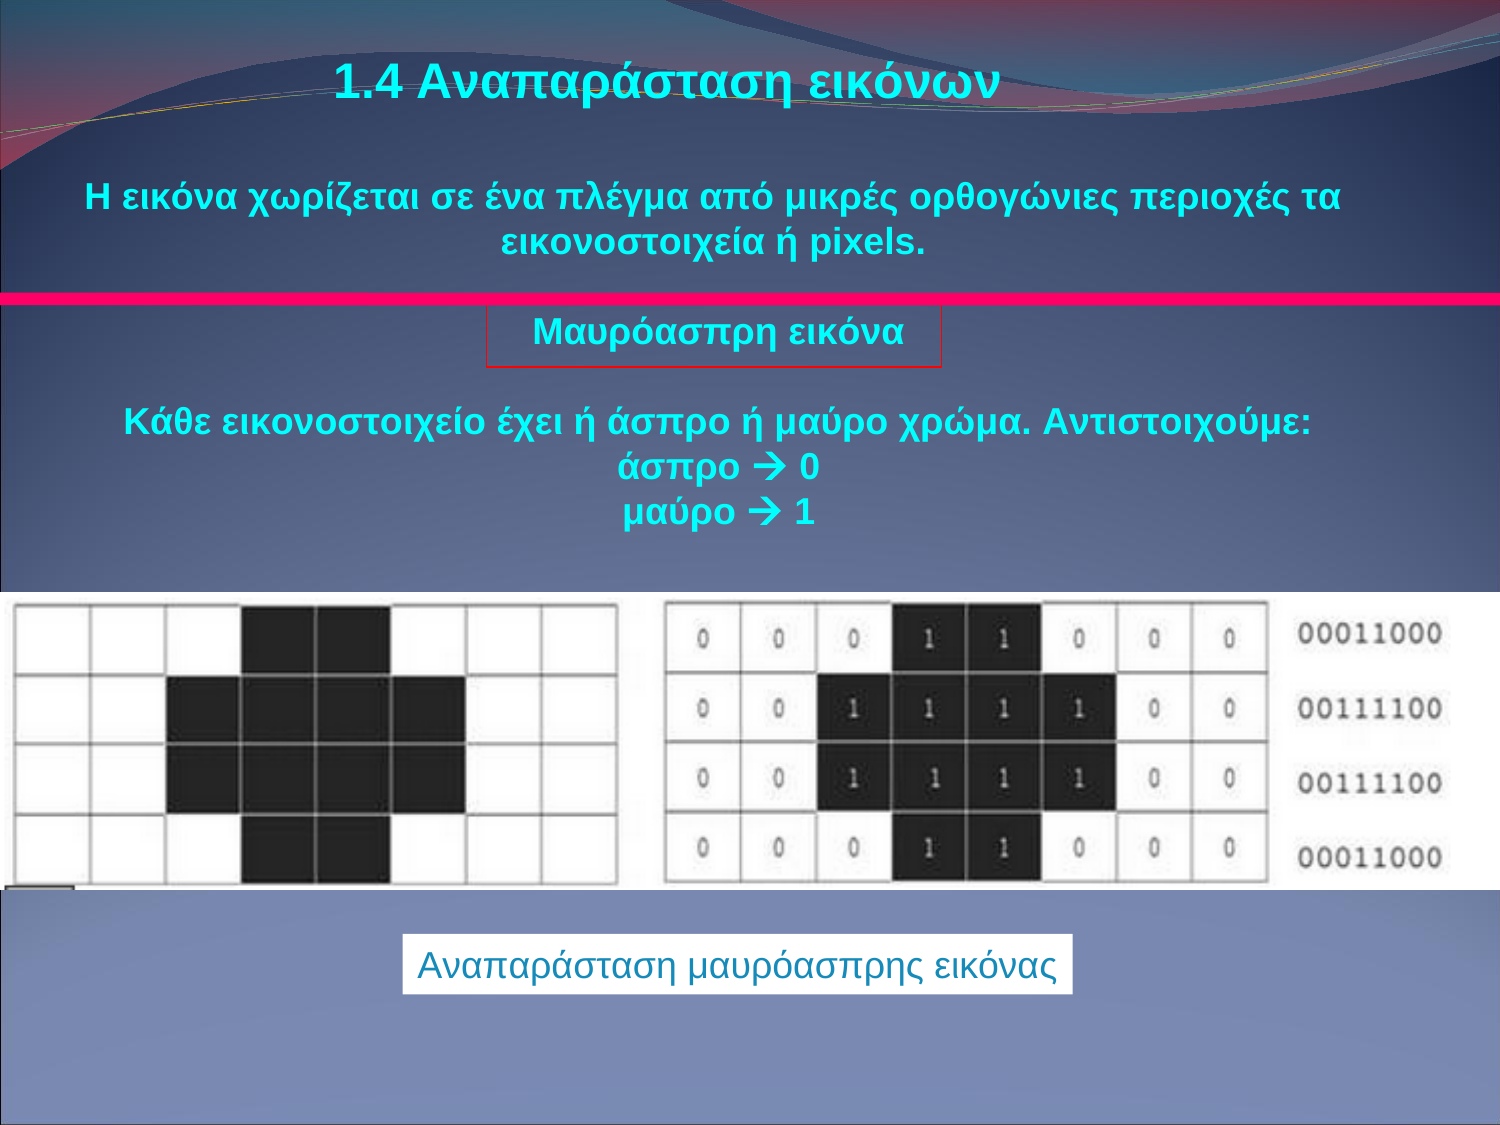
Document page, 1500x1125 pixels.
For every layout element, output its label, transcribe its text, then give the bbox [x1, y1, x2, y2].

text_box Η εικόνα χωρίζεται σε ένα πλέγμα από μικρές ορθογώνιες περιοχές τα εικονοστοιχεία ή pixels. Μαυρόασπρη εικόνα Κάθε εικονοστοιχείο έχει ή άσπρο ή μαύρο χρώμα. Αντιστοιχούμε: άσπρο  0 μαύρο  1 [69, 306, 1368, 540]
text_box Αναπαράσταση μαυρόασπρης εικόνας [402, 933, 1073, 995]
picture [0, 0, 1500, 292]
picture [0, 306, 1500, 1125]
text_box Η εικόνα χωρίζεται σε ένα πλέγμα από μικρές ορθογώνιες περιοχές τα εικονοστοιχεία ή pixels. Μαυρόασπρη εικόνα Κάθε εικονοστοιχείο έχει ή άσπρο ή μαύρο χρώμα. Αντιστοιχούμε: άσπρο  0 μαύρο  1 [487, 306, 941, 366]
text_box 1.4 Αναπαράσταση εικόνων [318, 41, 1018, 117]
text_box Η εικόνα χωρίζεται σε ένα πλέγμα από μικρές ορθογώνιες περιοχές τα εικονοστοιχεία ή pixels. Μαυρόασπρη εικόνα Κάθε εικονοστοιχείο έχει ή άσπρο ή μαύρο χρώμα. Αντιστοιχούμε: άσπρο  0 μαύρο  1 [69, 119, 1368, 292]
